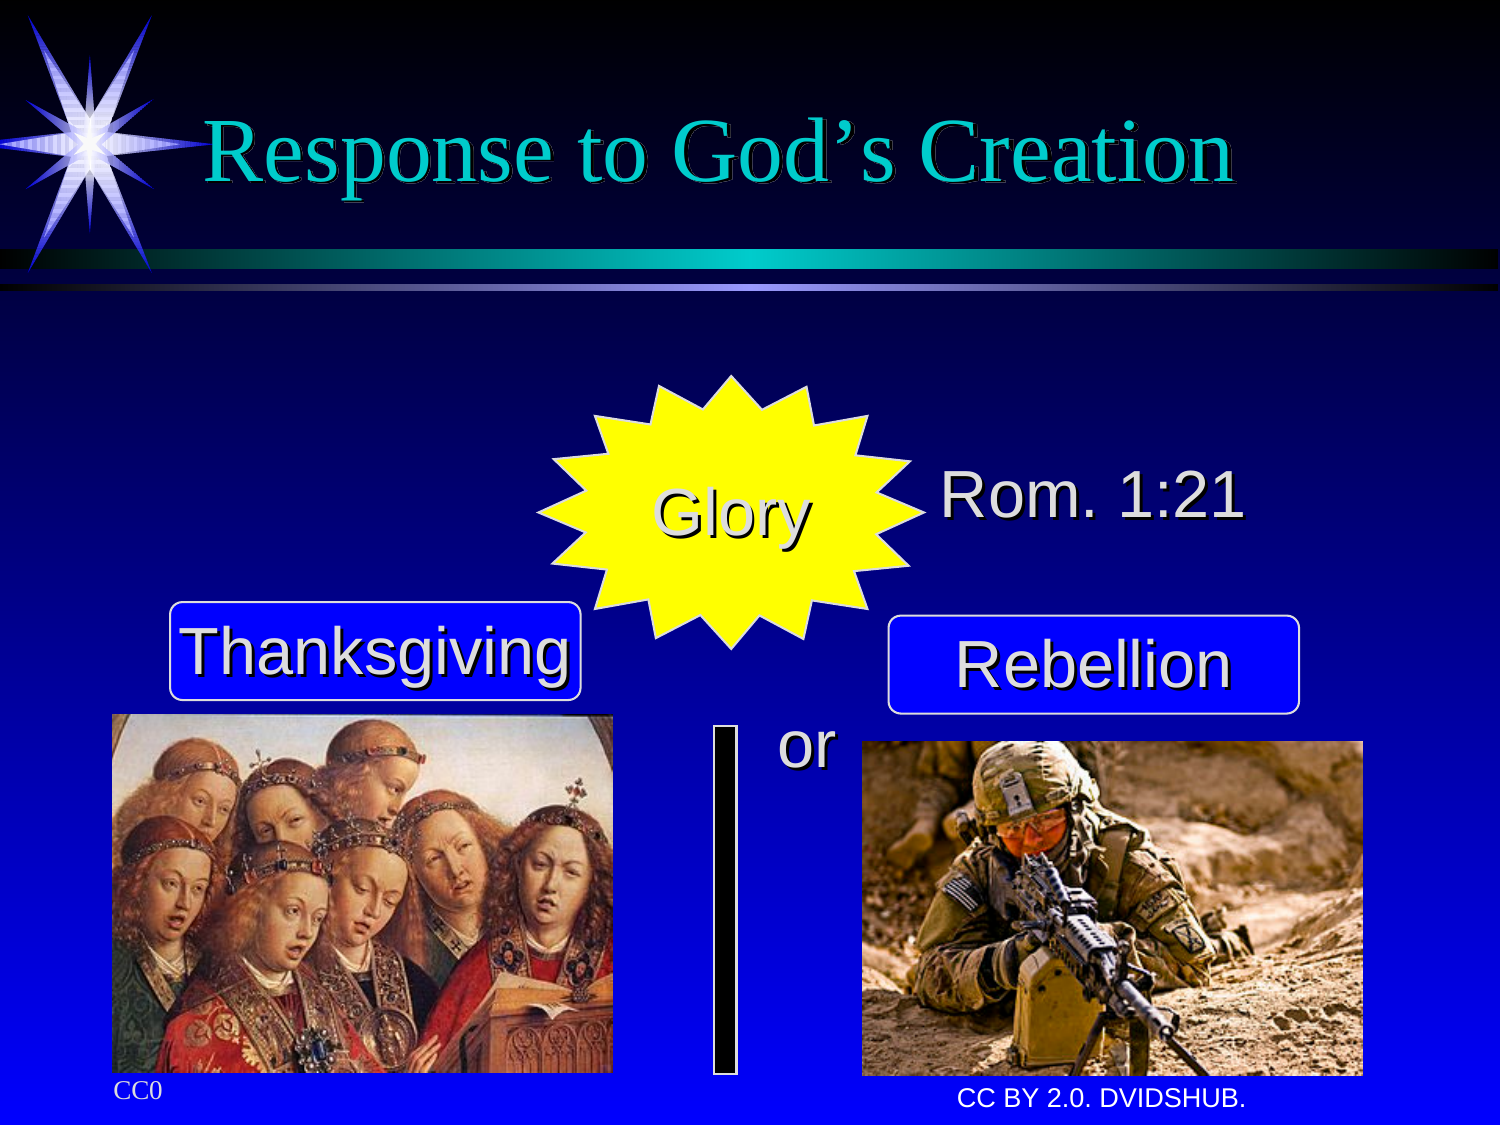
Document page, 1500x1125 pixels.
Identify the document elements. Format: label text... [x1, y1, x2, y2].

text_box [713, 726, 737, 1074]
text_box Glory [538, 376, 924, 649]
text_box Thanksgiving [170, 602, 581, 701]
picture [862, 741, 1363, 1076]
text_box CC0 [98, 1067, 212, 1113]
title Response to God’s Creation [187, 56, 1463, 244]
text_box CC BY 2.0. DVIDSHUB. [956, 1082, 1388, 1125]
picture [112, 714, 613, 1073]
text_box Rebellion [888, 615, 1300, 714]
text_box Rom. 1:21 [924, 449, 1300, 540]
text_box or [762, 699, 950, 790]
